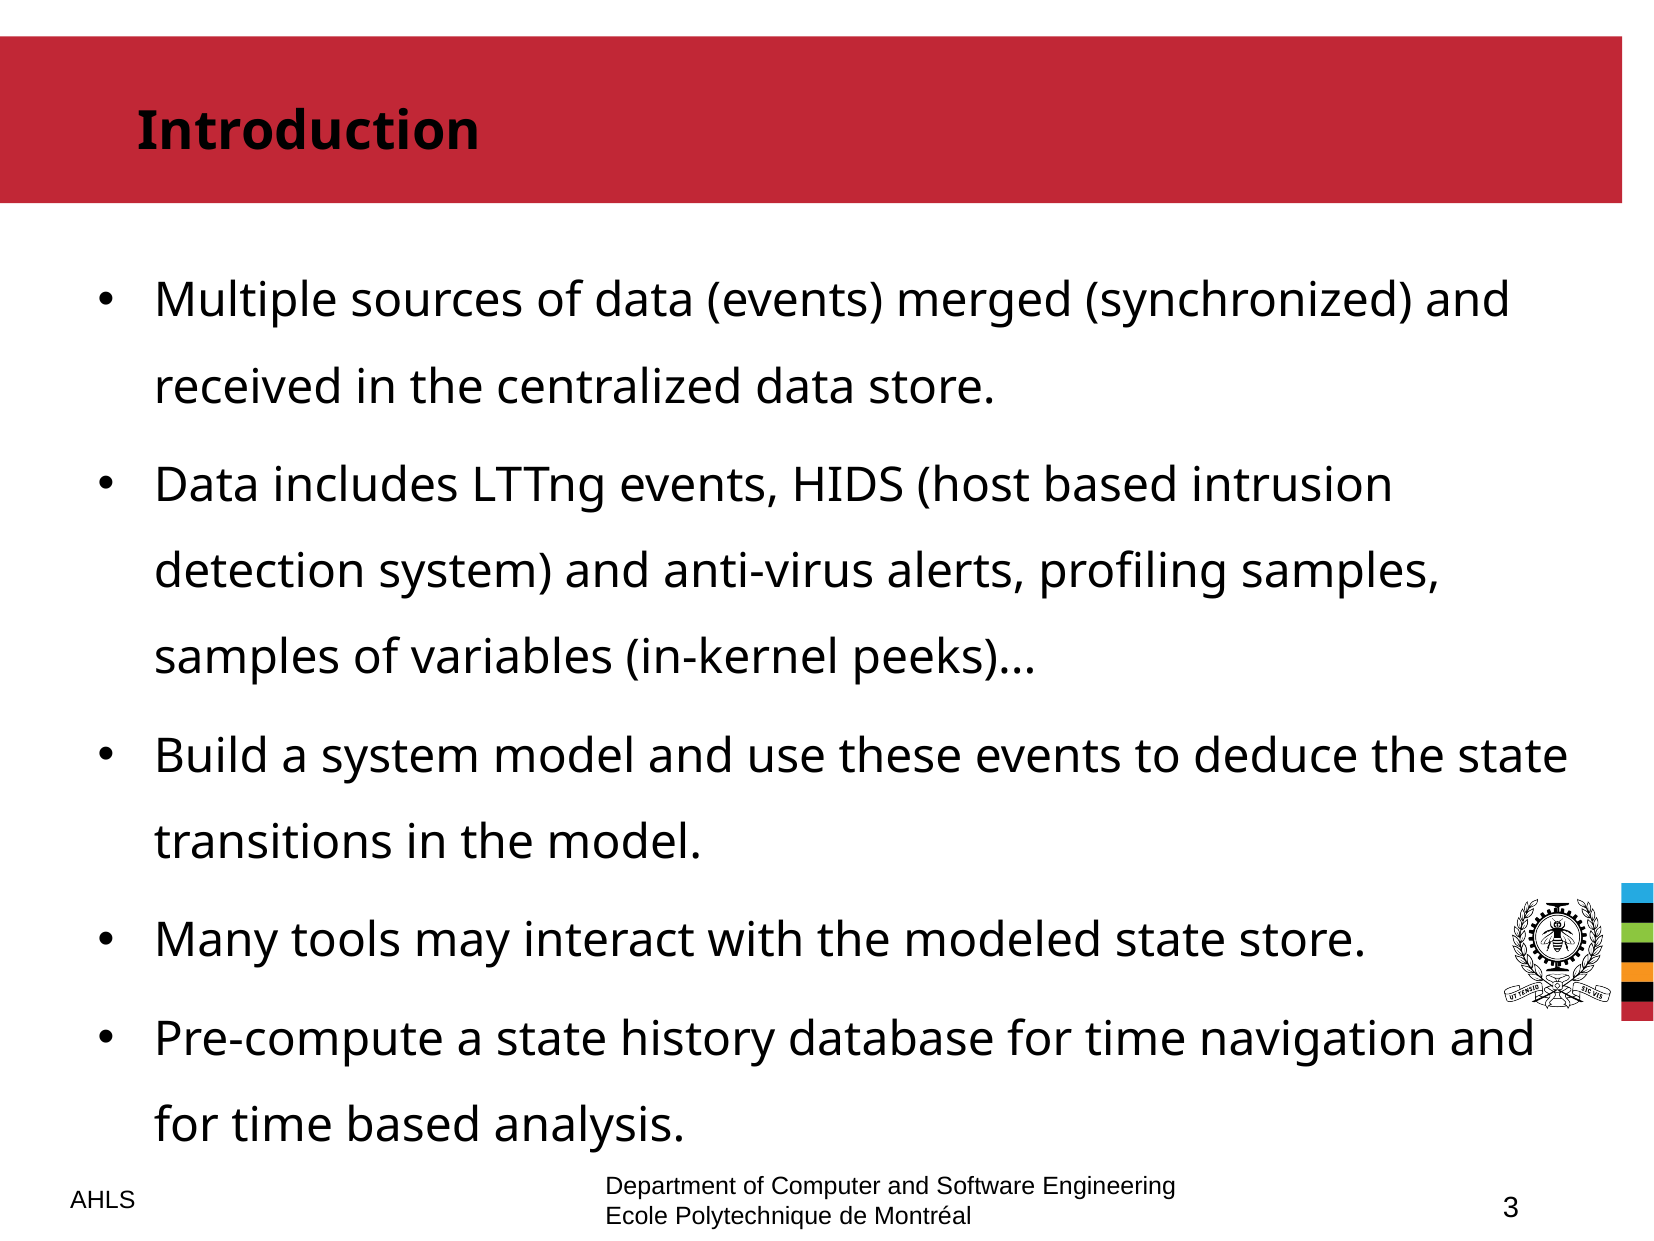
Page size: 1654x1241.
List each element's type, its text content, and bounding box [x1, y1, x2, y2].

list Multiple sources of data (events) merged (synchronized) and received in the centralized data store. Data includes LTTng events, HIDS (host based intrusion detection system) and anti-virus alerts, profiling samples, samples of variables (in-kernel peeks)... Build a system model and use these events to deduce the state transitions in the model. Many tools may interact with the modeled state store. Pre-compute a state history database for time navigation and for time based analysis. [82, 232, 1615, 1163]
picture [1615, 883, 1654, 1021]
title Introduction [103, 62, 1602, 168]
